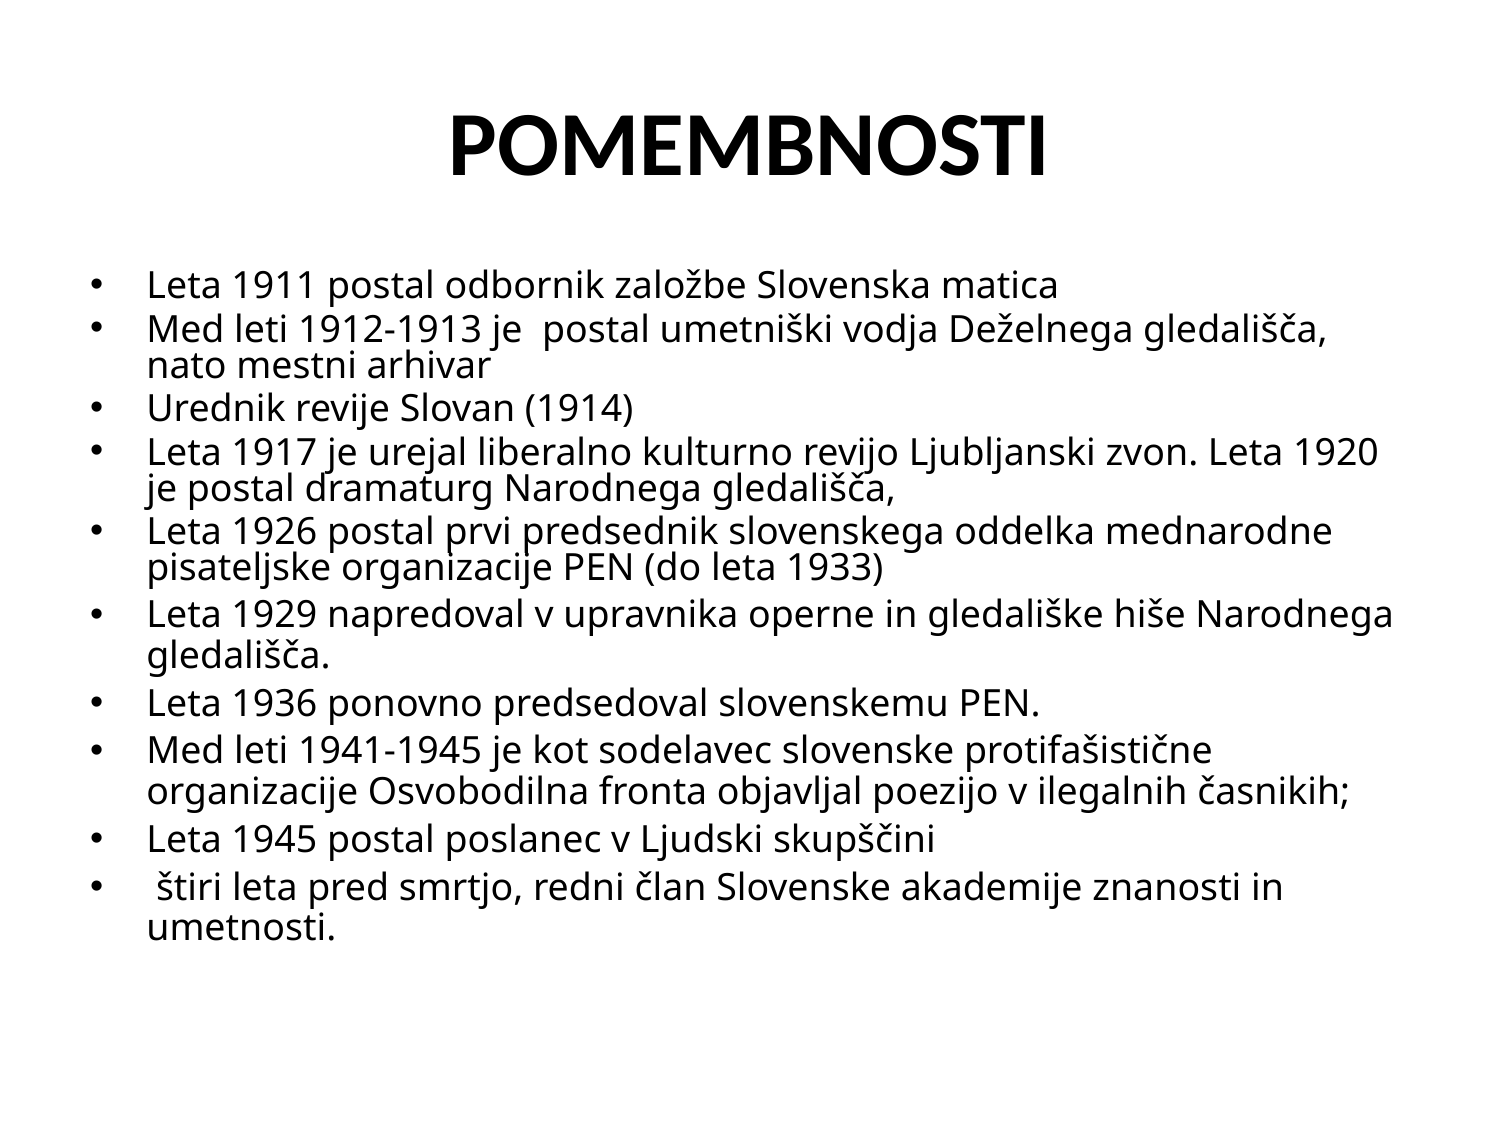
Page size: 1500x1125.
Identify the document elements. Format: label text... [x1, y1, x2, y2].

title POMEMBNOSTI [75, 45, 1425, 233]
list Leta 1911 postal odbornik založbe Slovenska matica Med leti 1912-1913 je postal umetniški vodja Deželnega gledališča, nato mestni arhivar Urednik revije Slovan (1914) Leta 1917 je urejal liberalno kulturno revijo Ljubljanski zvon. Leta 1920 je postal dramaturg Narodnega gledališča, Leta 1926 postal prvi predsednik slovenskega oddelka mednarodne pisateljske organizacije PEN (do leta 1933) Leta 1929 napredoval v upravnika operne in gledališke hiše Narodnega gledališča. Leta 1936 ponovno predsedoval slovenskemu PEN. Med leti 1941-1945 je kot sodelavec slovenske protifašistične organizacije Osvobodilna fronta objavljal poezijo v ilegalnih časnikih; Leta 1945 postal poslanec v Ljudski skupščini štiri leta pred smrtjo, redni član Slovenske akademije znanosti in umetnosti. [75, 262, 1425, 1005]
